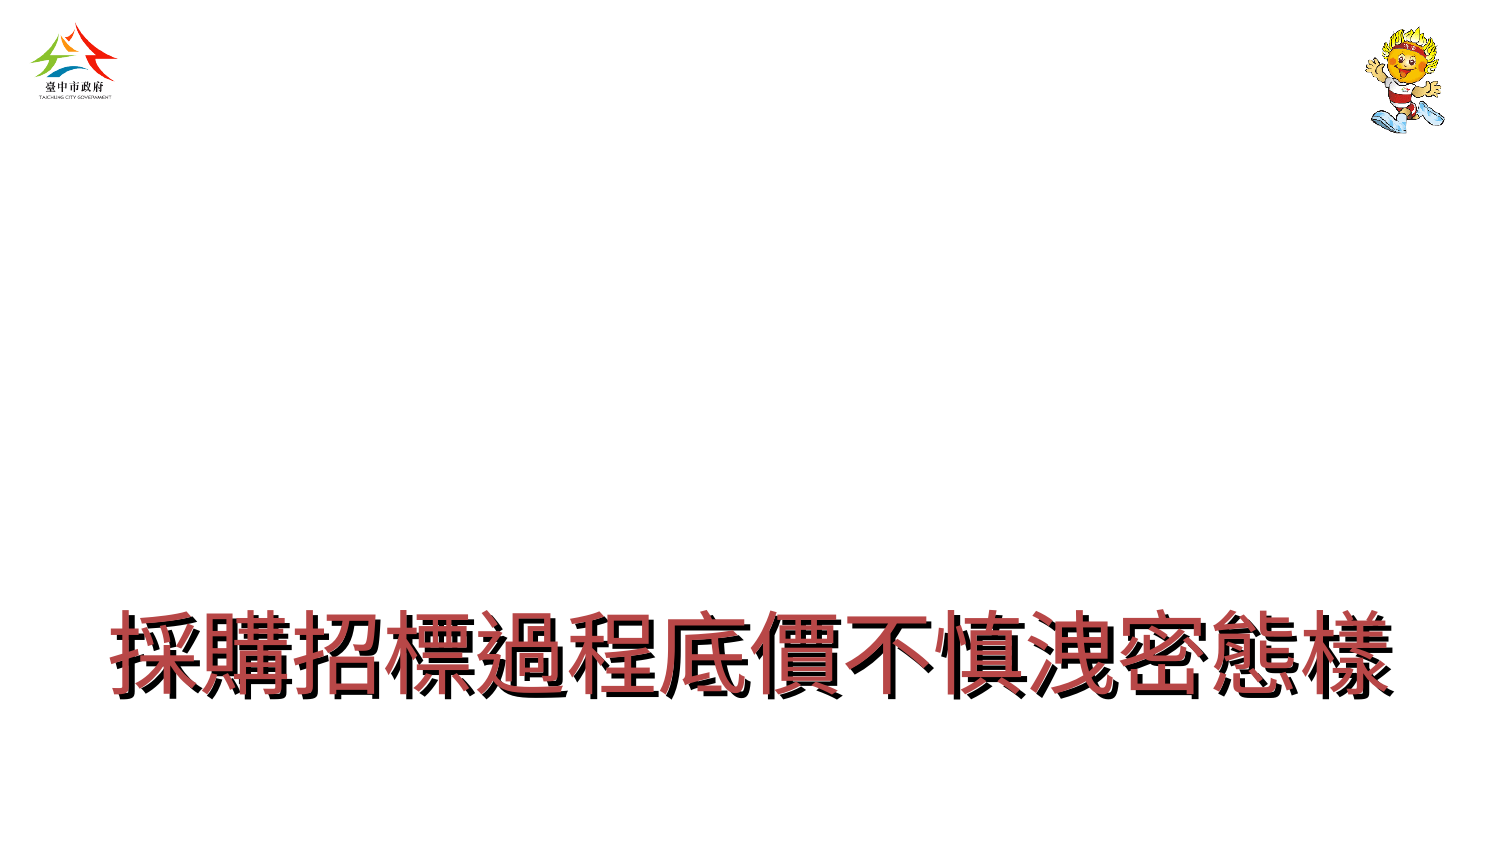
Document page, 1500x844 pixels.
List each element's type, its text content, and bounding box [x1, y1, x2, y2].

picture [1364, 25, 1445, 134]
title 採購招標過程底價不慎洩密態樣 [88, 587, 1412, 715]
